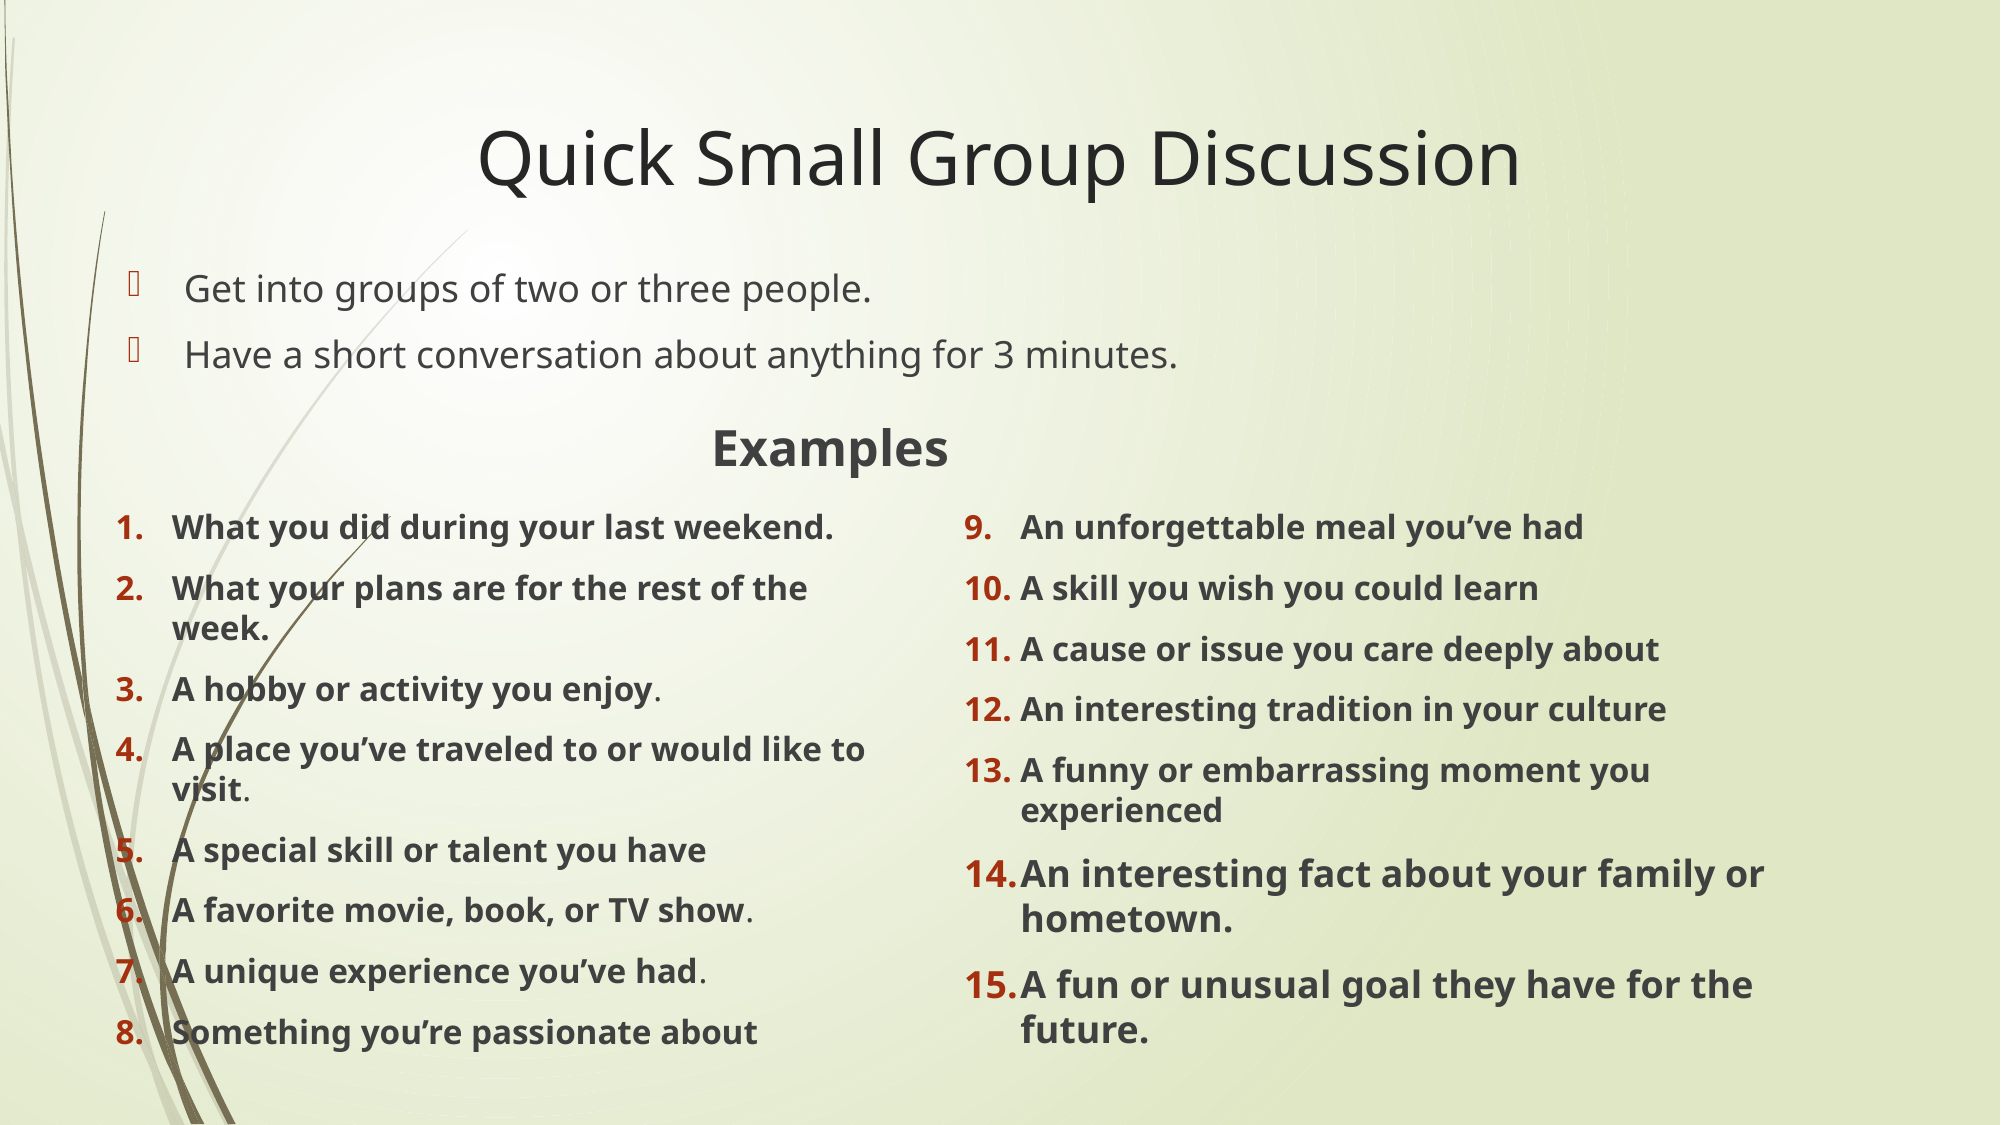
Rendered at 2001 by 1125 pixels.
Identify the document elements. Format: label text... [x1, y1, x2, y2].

text_box Get into groups of two or three people. Have a short conversation about anything for 3 minutes. [112, 257, 1732, 403]
text_box An unforgettable meal you’ve had A skill you wish you could learn A cause or issue you care deeply about An interesting tradition in your culture A funny or embarrassing moment you experienced An interesting fact about your family or hometown. A fun or unusual goal they have for the future. [949, 498, 1834, 1125]
title Quick Small Group Discussion [112, 102, 1888, 313]
text_box Examples [621, 408, 1035, 554]
list What you did during your last weekend. What your plans are for the rest of the week. A hobby or activity you enjoy. A place you’ve traveled to or would like to visit. A special skill or talent you have A favorite movie, book, or TV show. A unique experience you’ve had. Something you’re passionate about [25, 498, 910, 1125]
